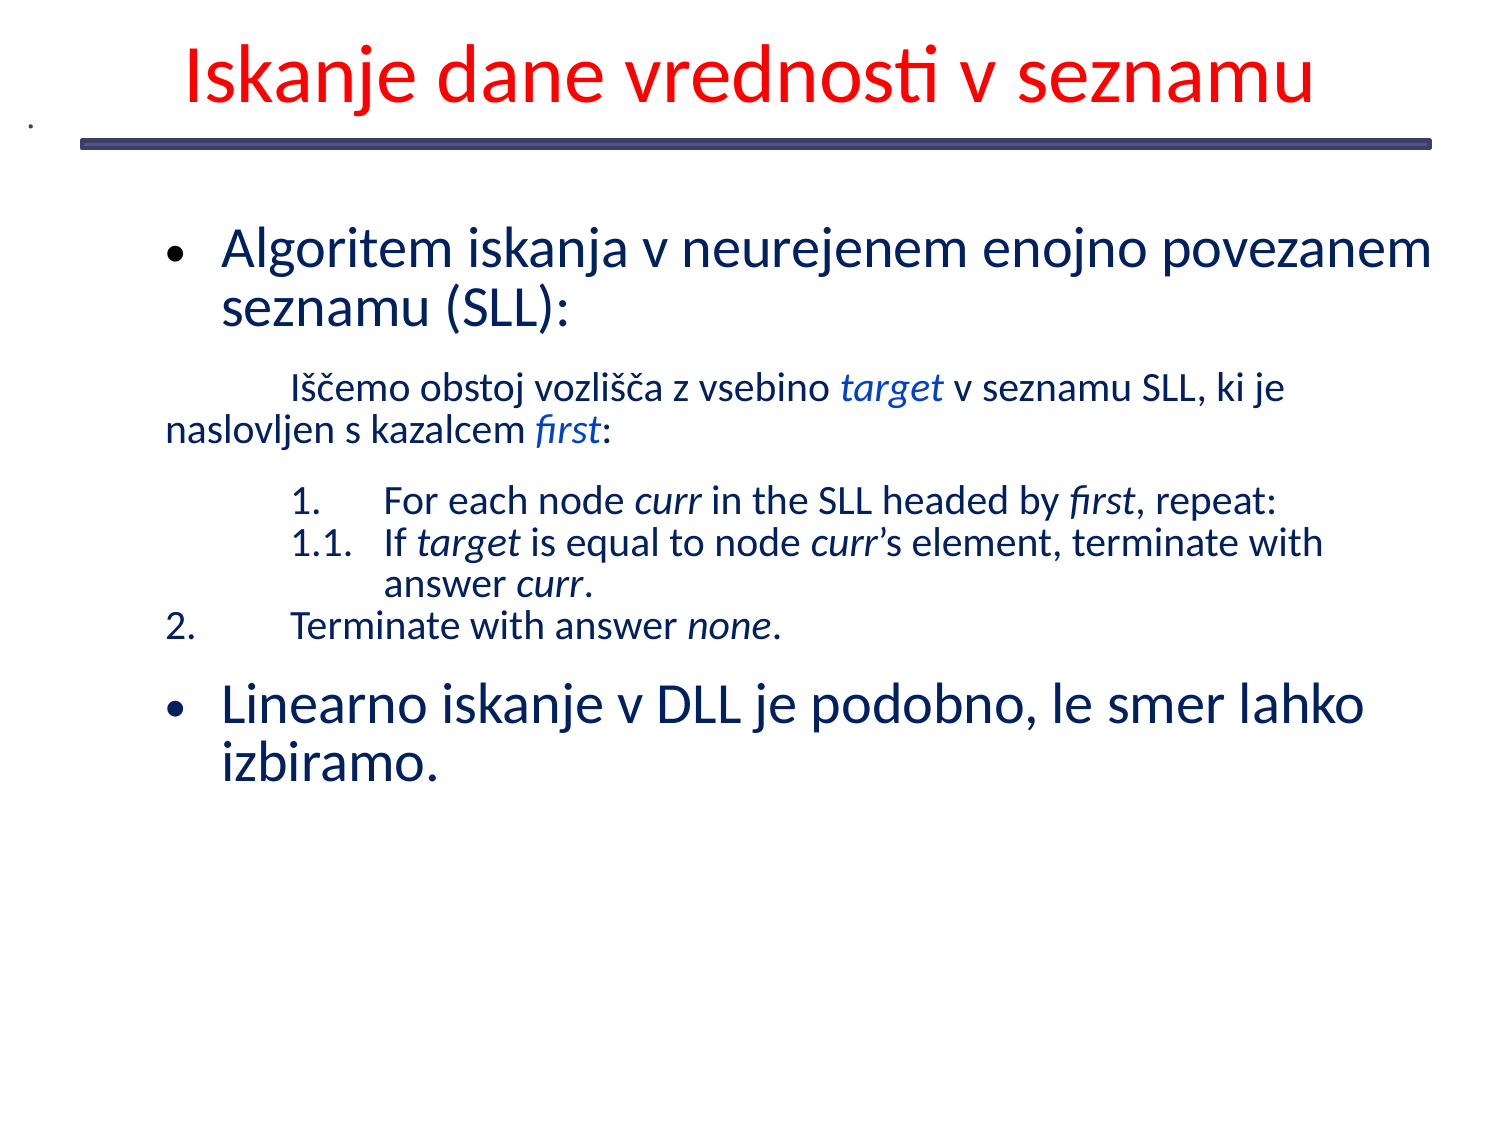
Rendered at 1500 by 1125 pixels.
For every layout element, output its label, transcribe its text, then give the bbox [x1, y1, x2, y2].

title Iskanje dane vrednosti v seznamu [75, 23, 1425, 141]
list Algoritem iskanja v neurejenem enojno povezanem seznamu (SLL): Iščemo obstoj vozlišča z vsebino target v seznamu SLL, ki je naslovljen s kazalcem first: 1. For each node curr in the SLL headed by first, repeat: 1.1. If target is equal to node curr’s element, terminate with answer curr. 2. Terminate with answer none. Linearno iskanje v DLL je podobno, le smer lahko izbiramo. [150, 216, 1466, 938]
